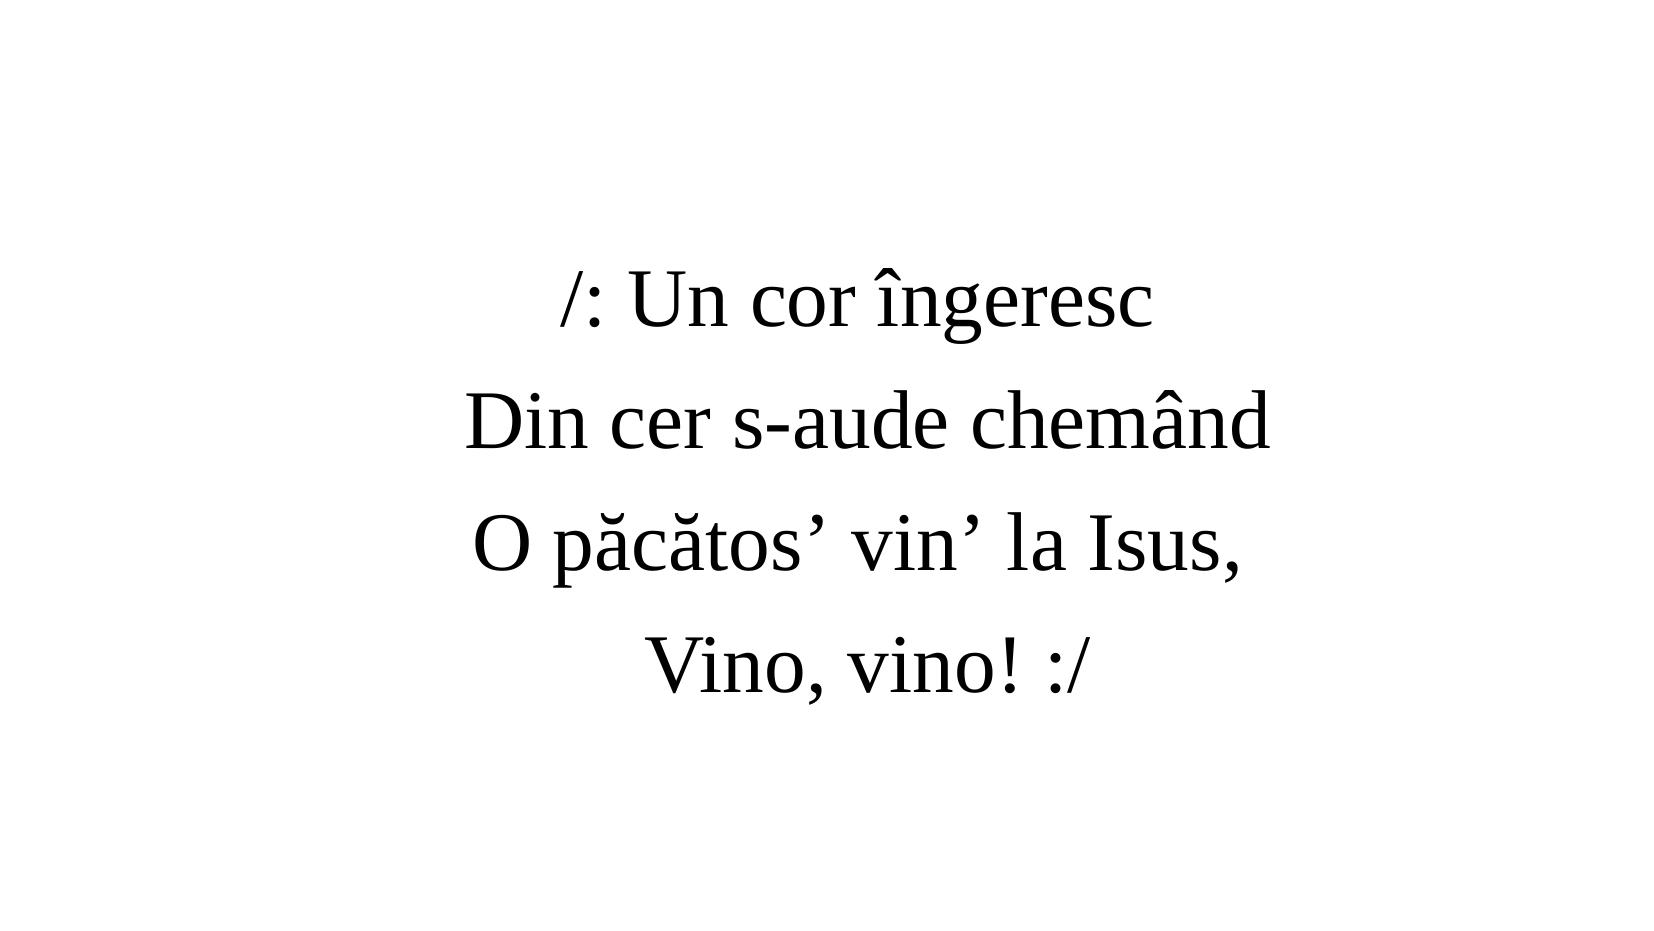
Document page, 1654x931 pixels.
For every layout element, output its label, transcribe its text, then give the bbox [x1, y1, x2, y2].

subtitle /: Un cor îngeresc Din cer s-aude chemând O păcătos’ vin’ la Isus, Vino, vino! :/ [153, 239, 1583, 713]
